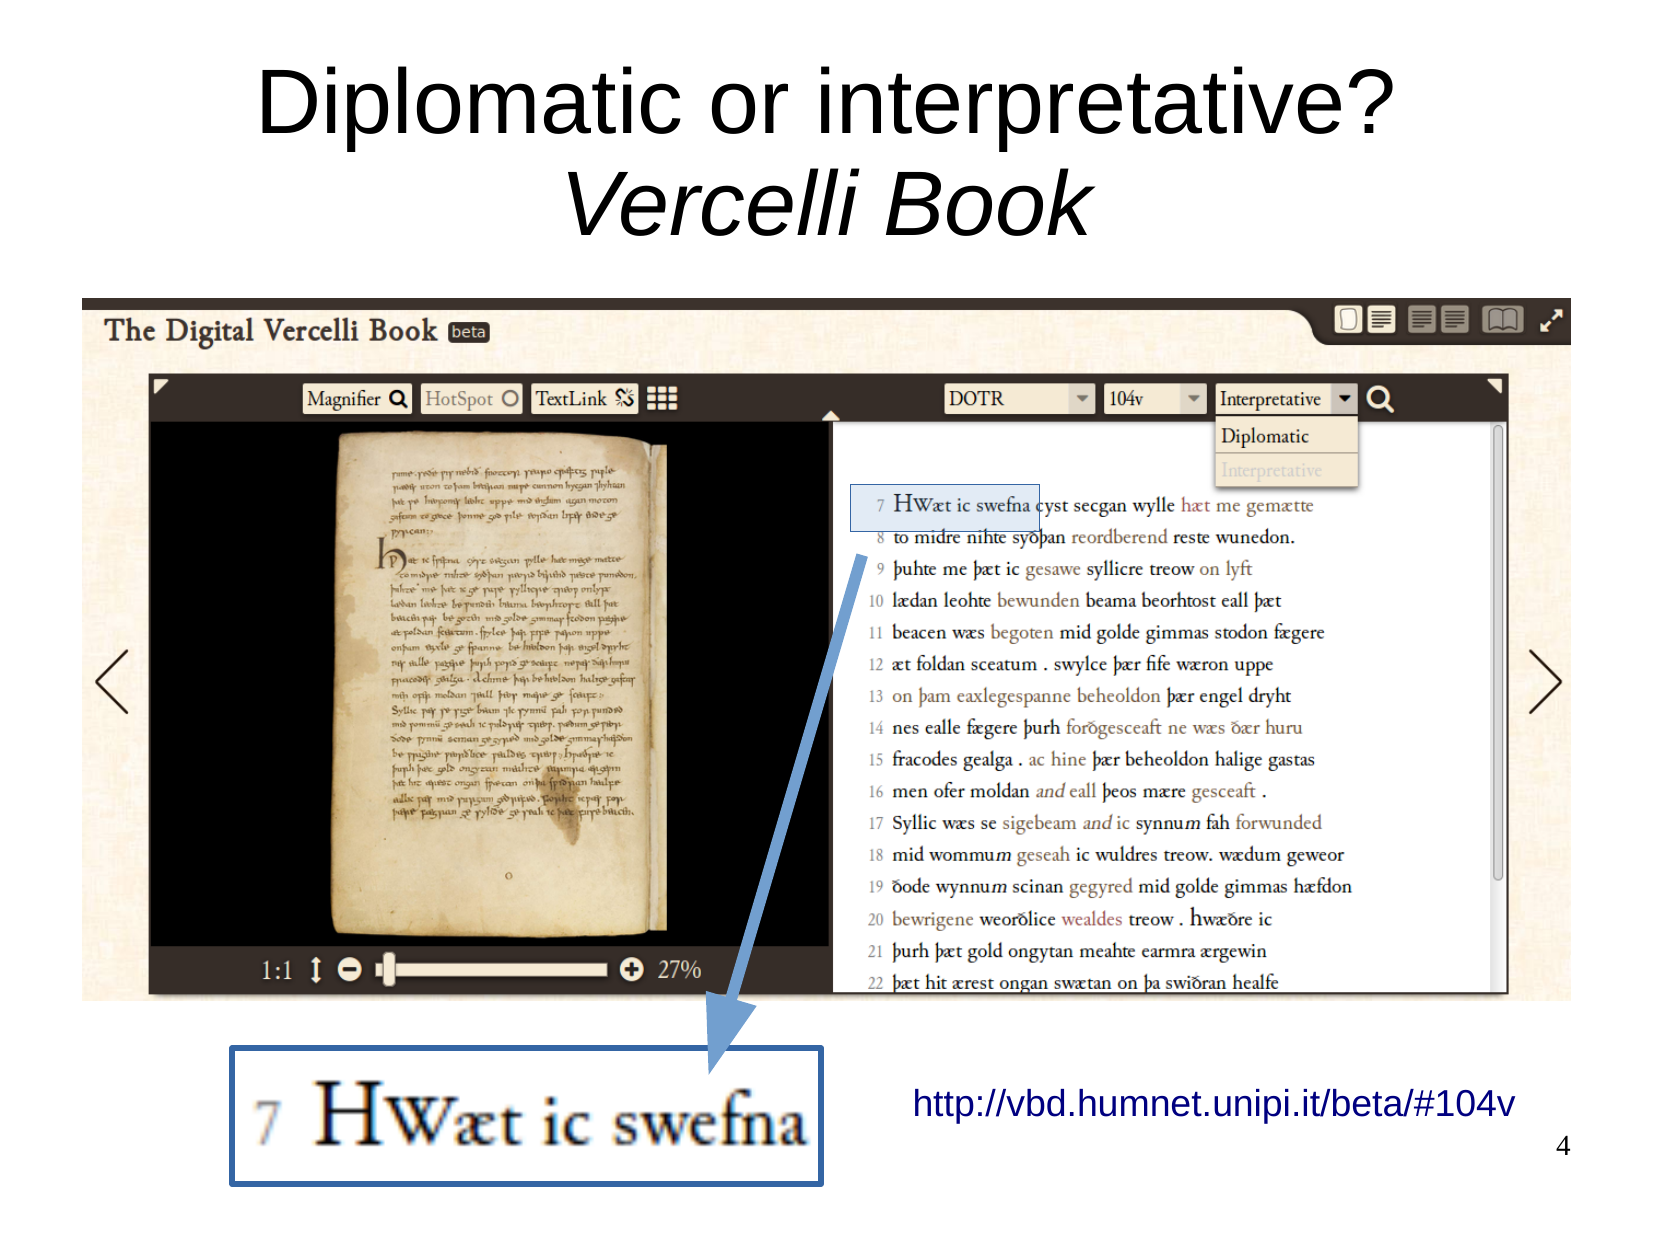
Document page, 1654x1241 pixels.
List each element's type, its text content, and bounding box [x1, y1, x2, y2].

picture [235, 1051, 819, 1182]
title Diplomatic or interpretative? Vercelli Book [82, 49, 1571, 257]
text_box [850, 484, 1040, 532]
text_box http://vbd.humnet.unipi.it/beta/#104v [897, 1074, 1548, 1151]
picture [82, 298, 1571, 1001]
